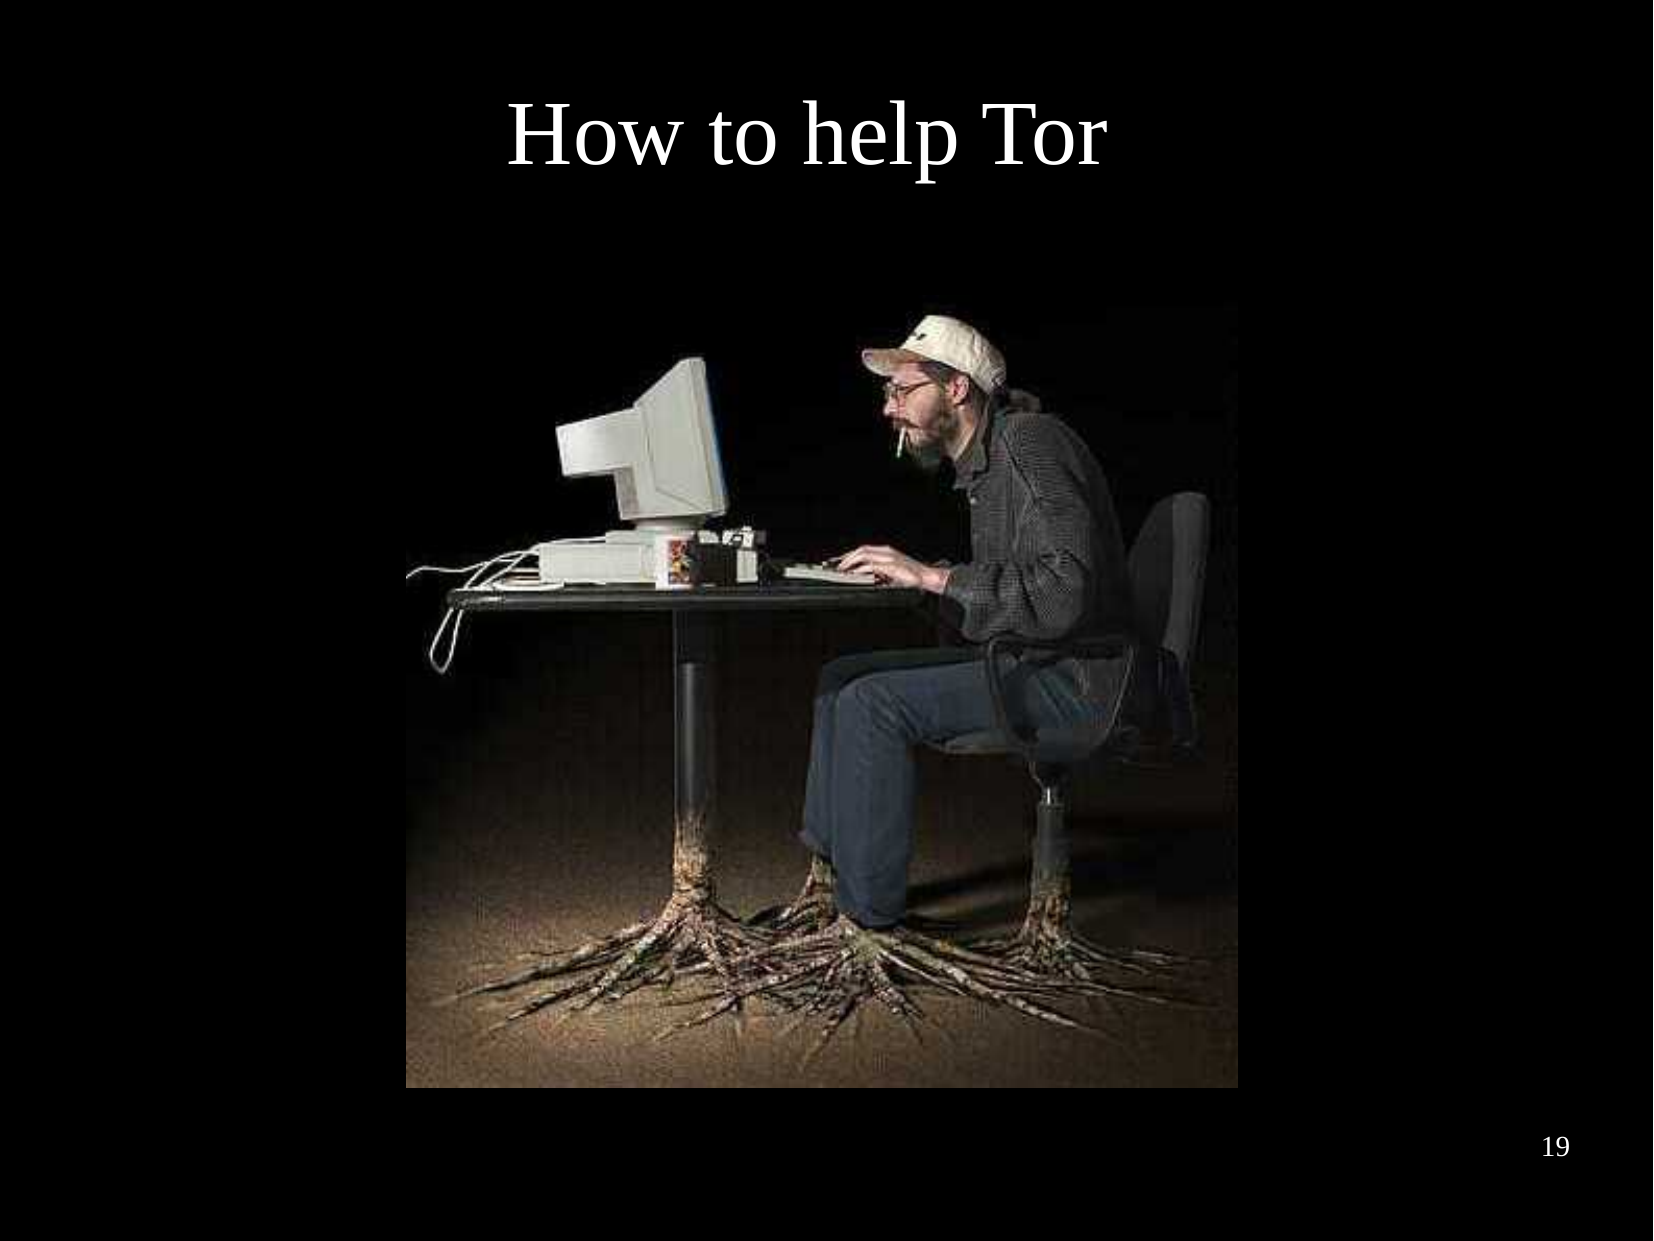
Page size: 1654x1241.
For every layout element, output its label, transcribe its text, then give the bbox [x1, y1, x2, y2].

text_box How to help Tor [492, 75, 1124, 192]
picture [406, 295, 1238, 1088]
